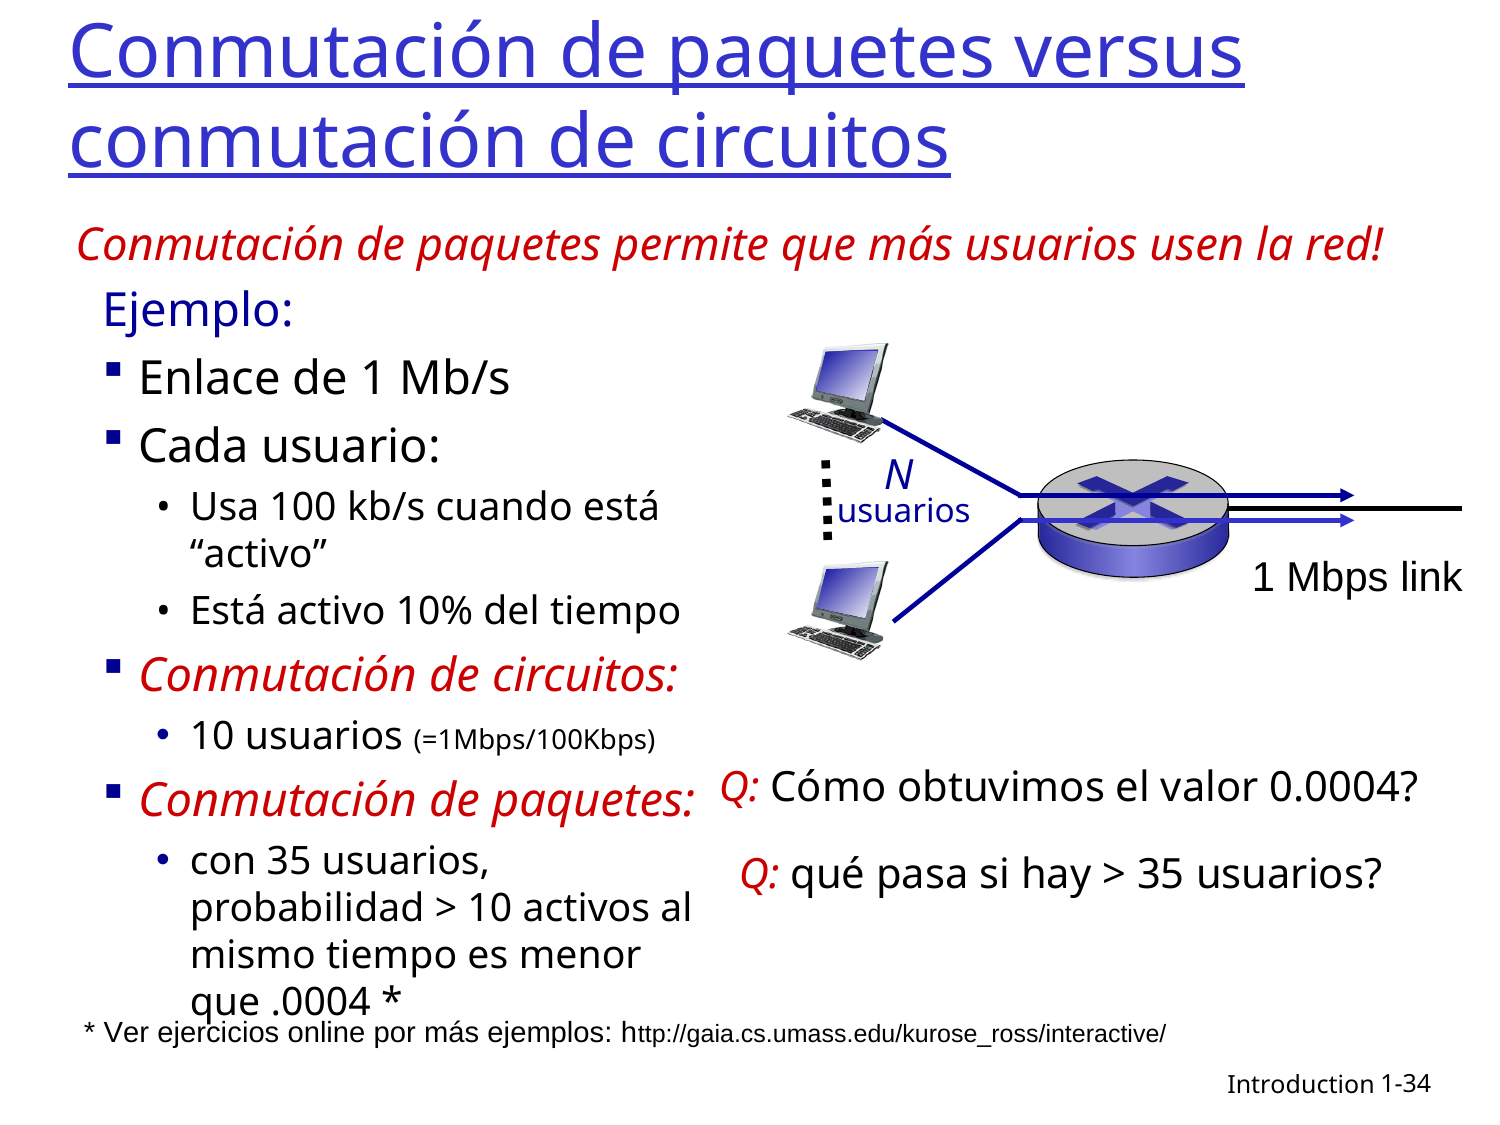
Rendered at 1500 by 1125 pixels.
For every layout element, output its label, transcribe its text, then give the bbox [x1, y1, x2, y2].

text_box [815, 349, 878, 401]
text_box 1-<number> [1365, 1060, 1477, 1106]
text_box [1037, 498, 1229, 518]
text_box Introduction [914, 1060, 1390, 1109]
text_box [1039, 523, 1229, 578]
list Conmutación de paquetes permite que más usuarios usen la red! [60, 207, 1491, 308]
picture [762, 338, 891, 451]
text_box [1040, 459, 1226, 493]
text_box * Ver ejercicios online por más ejemplos: http://gaia.cs.umass.edu/kurose_ross/interactive/ [69, 1005, 1500, 1056]
text_box [816, 567, 879, 619]
text_box ….. [801, 451, 892, 558]
picture [762, 556, 891, 668]
text_box N usuarios [888, 449, 986, 537]
text_box 1 Mbps link [1237, 541, 1479, 608]
text_box Q: qué pasa si hay > 35 usuarios? [724, 839, 1398, 905]
title Conmutación de paquetes versus conmutación de circuitos [53, 29, 1366, 156]
text_box Q: Cómo obtuvimos el valor 0.0004? [704, 752, 1434, 818]
list Ejemplo: Enlace de 1 Mb/s Cada usuario: Usa 100 kb/s cuando está “activo” Está activo 10% del tiempo Conmutación de circuitos: 10 usuarios (=1Mbps/100Kbps) Conmutación de paquetes: con 35 usuarios, probabilidad > 10 activos al mismo tiempo es menor que .0004 * [87, 308, 713, 1005]
